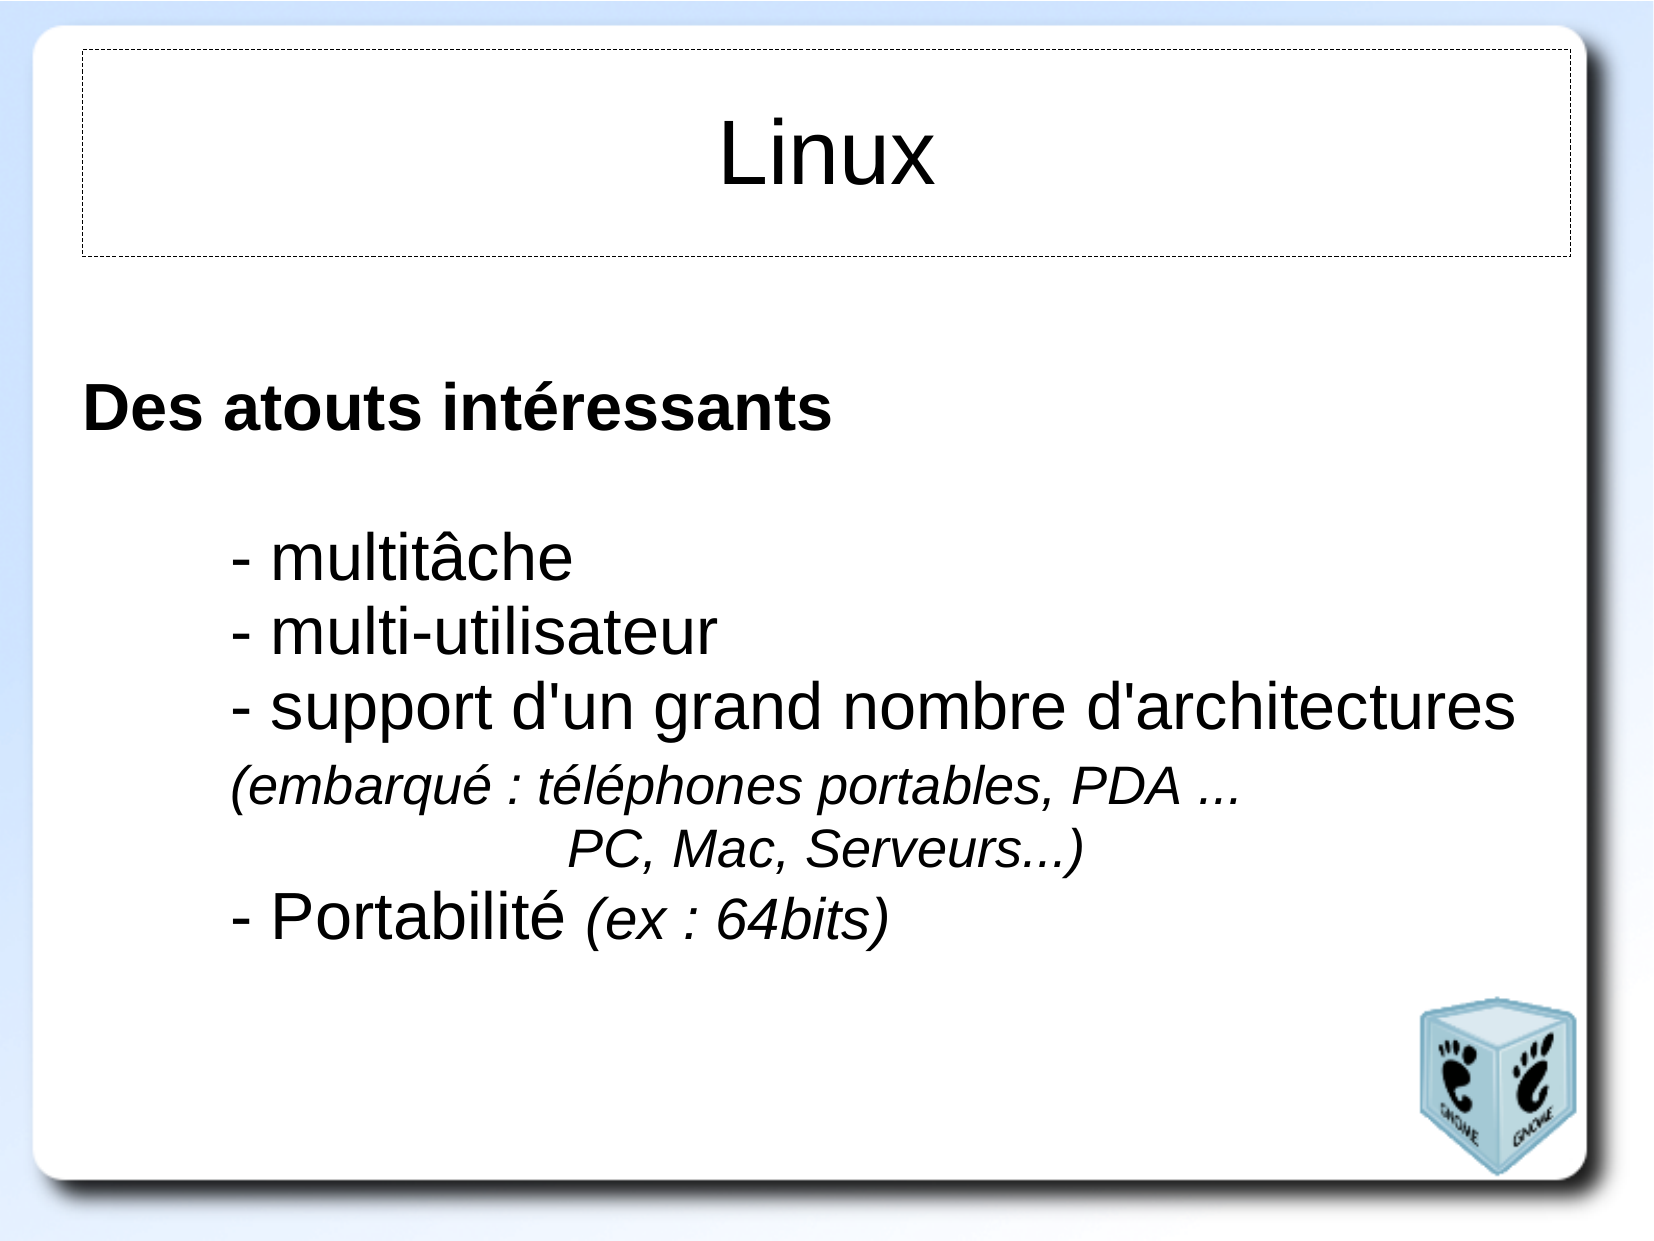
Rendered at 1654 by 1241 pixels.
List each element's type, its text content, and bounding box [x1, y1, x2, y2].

title Linux [82, 49, 1571, 257]
subtitle Des atouts intéressants - multitâche - multi-utilisateur - support d'un grand nombre d'architectures (embarqué : téléphones portables, PDA ... PC, Mac, Serveurs...) - Portabilité (ex : 64bits) [82, 290, 1571, 1109]
picture [0, 1, 1654, 1241]
